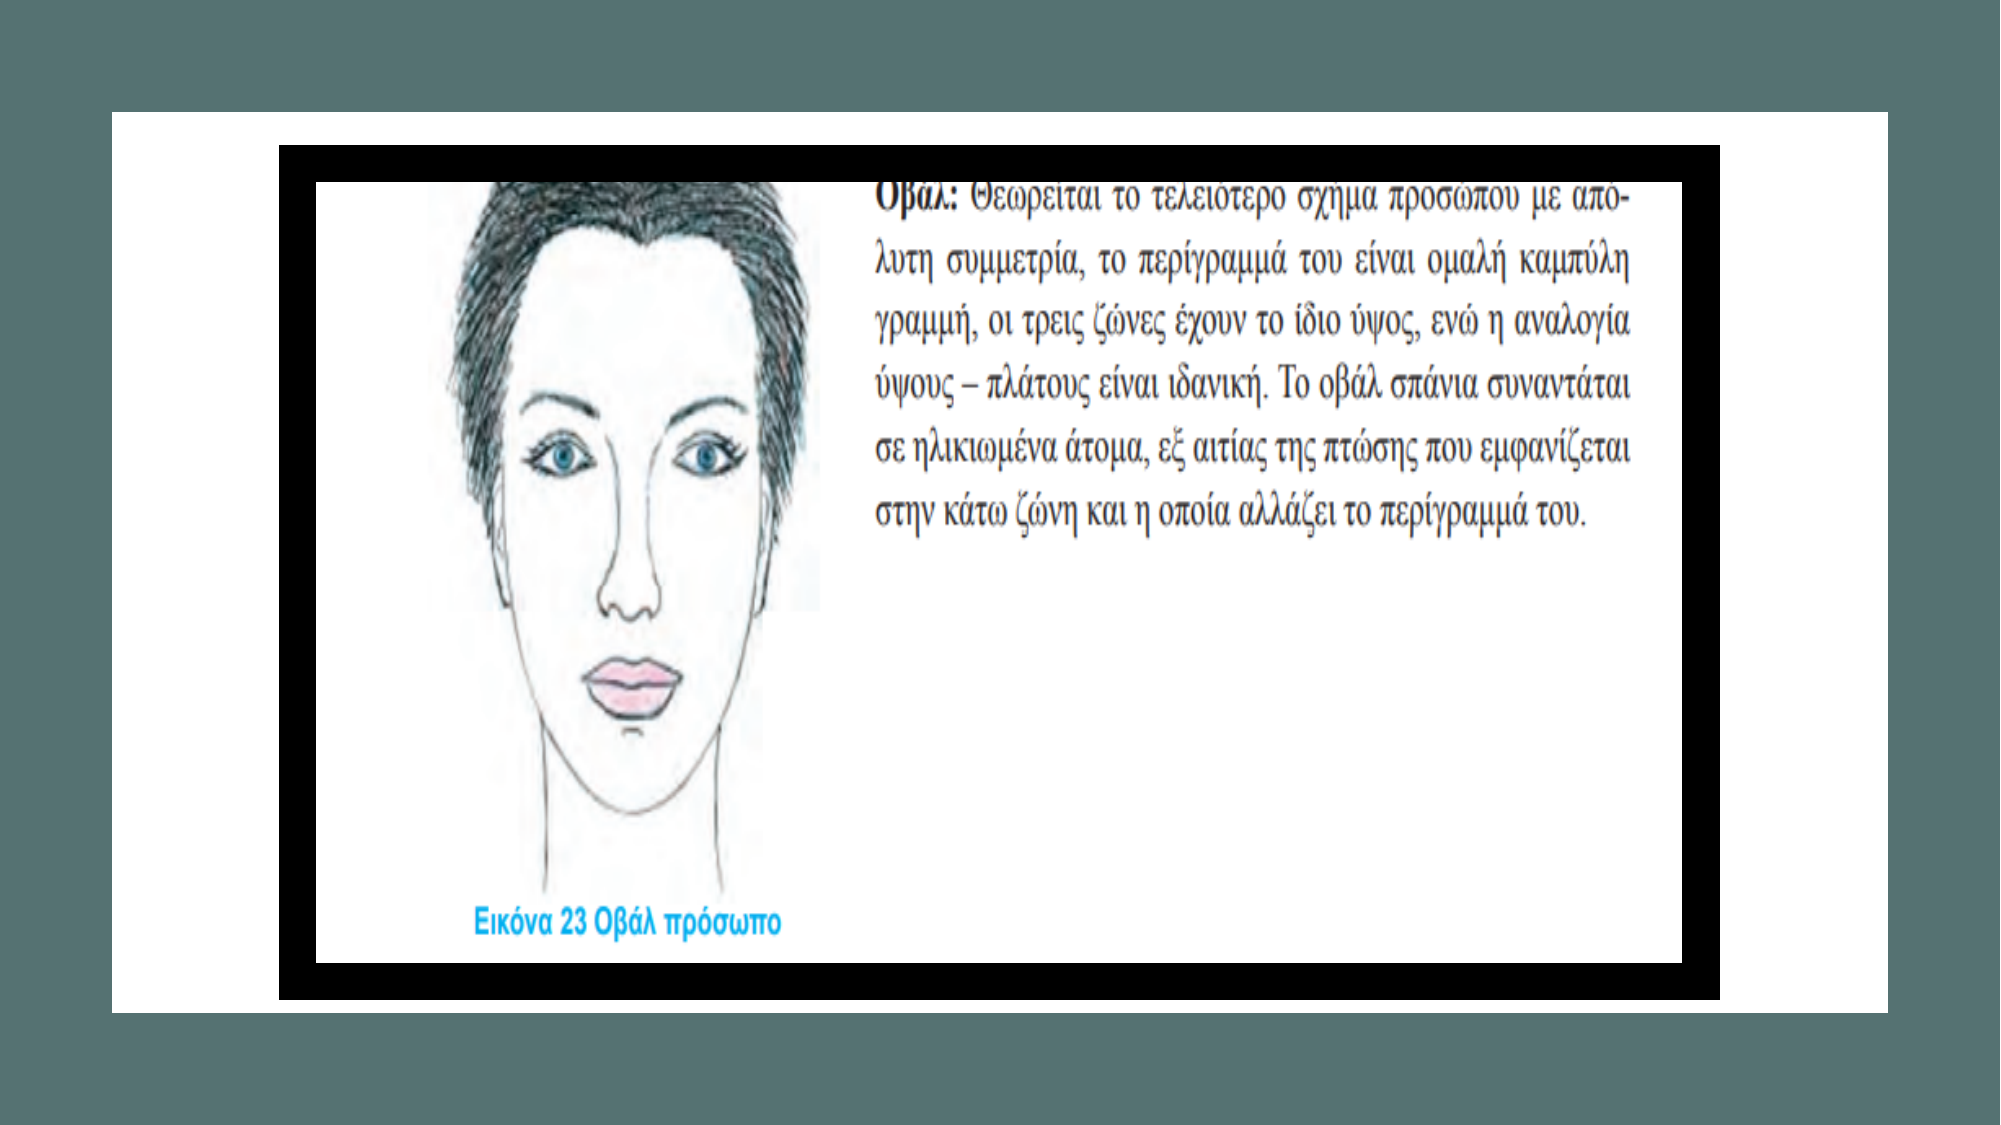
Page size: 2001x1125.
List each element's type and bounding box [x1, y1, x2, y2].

picture [316, 182, 1683, 963]
text_box [0, 0, 2000, 1125]
